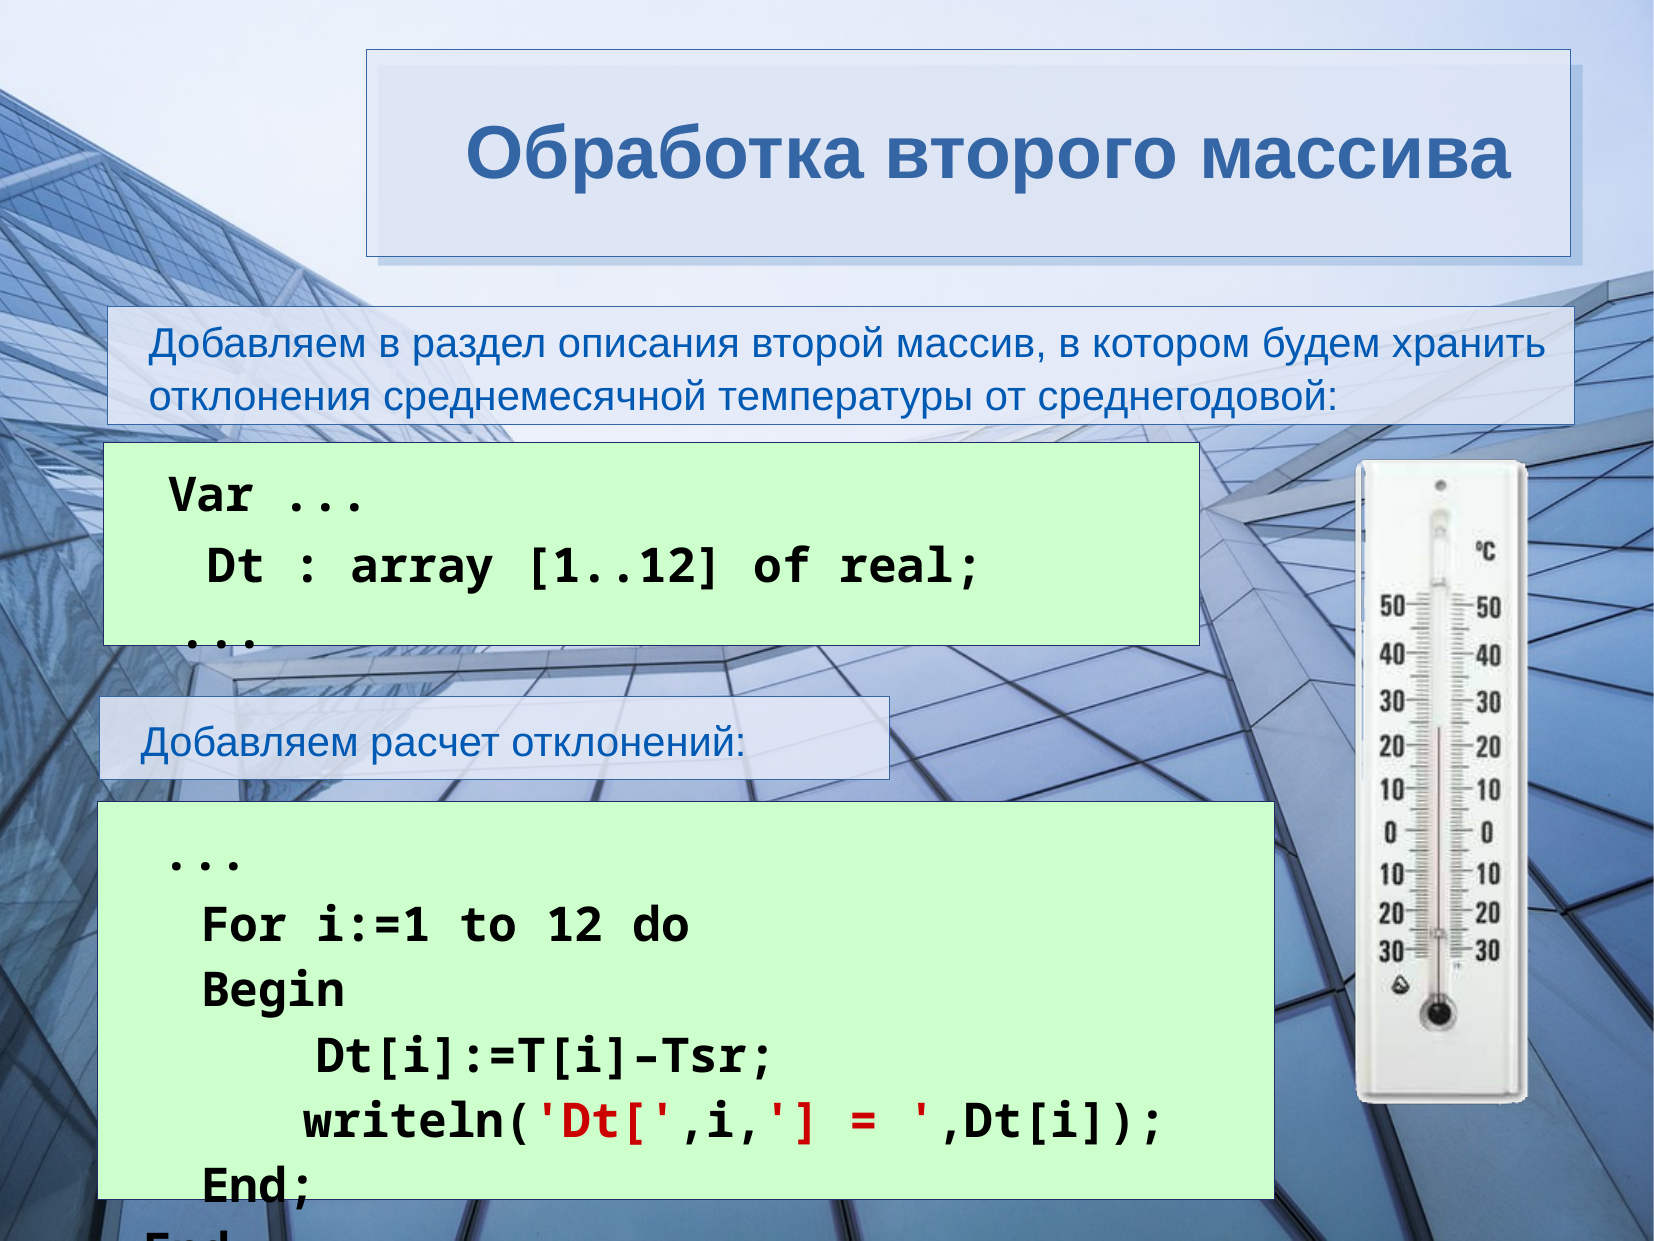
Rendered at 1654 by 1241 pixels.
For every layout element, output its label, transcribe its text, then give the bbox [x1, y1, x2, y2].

title Обработка второго массива [366, 49, 1571, 257]
text_box Добавляем расчет отклонений: [99, 696, 890, 780]
text_box ... For i:=1 to 12 do Begin Dt[i]:=T[i]–Tsr; writeln('Dt[',i,'] = ',Dt[i]); End; End. [97, 801, 1275, 1200]
text_box [377, 64, 1583, 266]
text_box Var ... Dt : array [1..12] of real; ... [103, 442, 1200, 646]
text_box Добавляем в раздел описания второй массив, в котором будем хранить отклонения среднемесячной температуры от среднегодовой: [107, 306, 1575, 425]
picture [0, 0, 1654, 1241]
